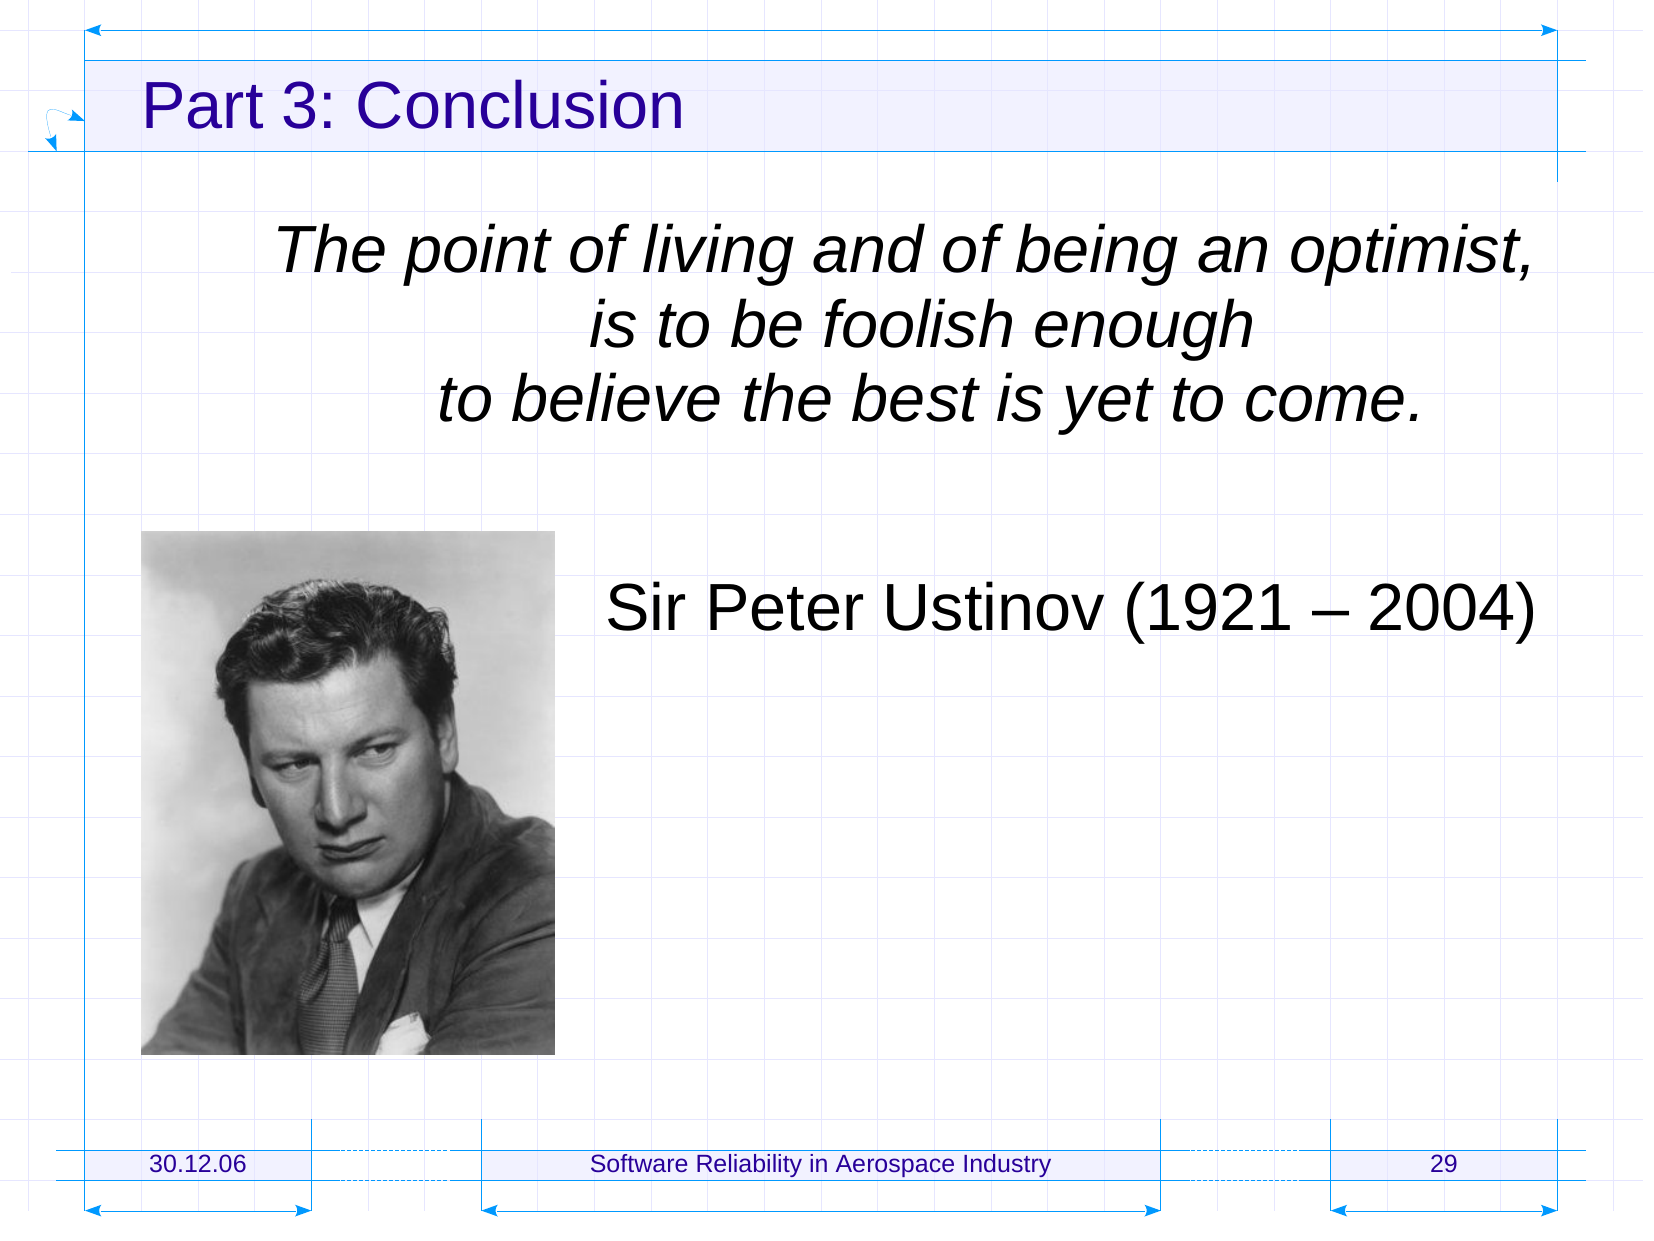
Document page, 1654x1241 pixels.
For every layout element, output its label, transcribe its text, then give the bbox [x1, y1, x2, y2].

list The point of living and of being an optimist, is to be foolish enough to believe the best is yet to come. Sir Peter Ustinov (1921 – 2004) [236, 211, 1558, 1106]
picture [141, 531, 555, 1055]
title Part 3: Conclusion [141, 67, 1558, 144]
